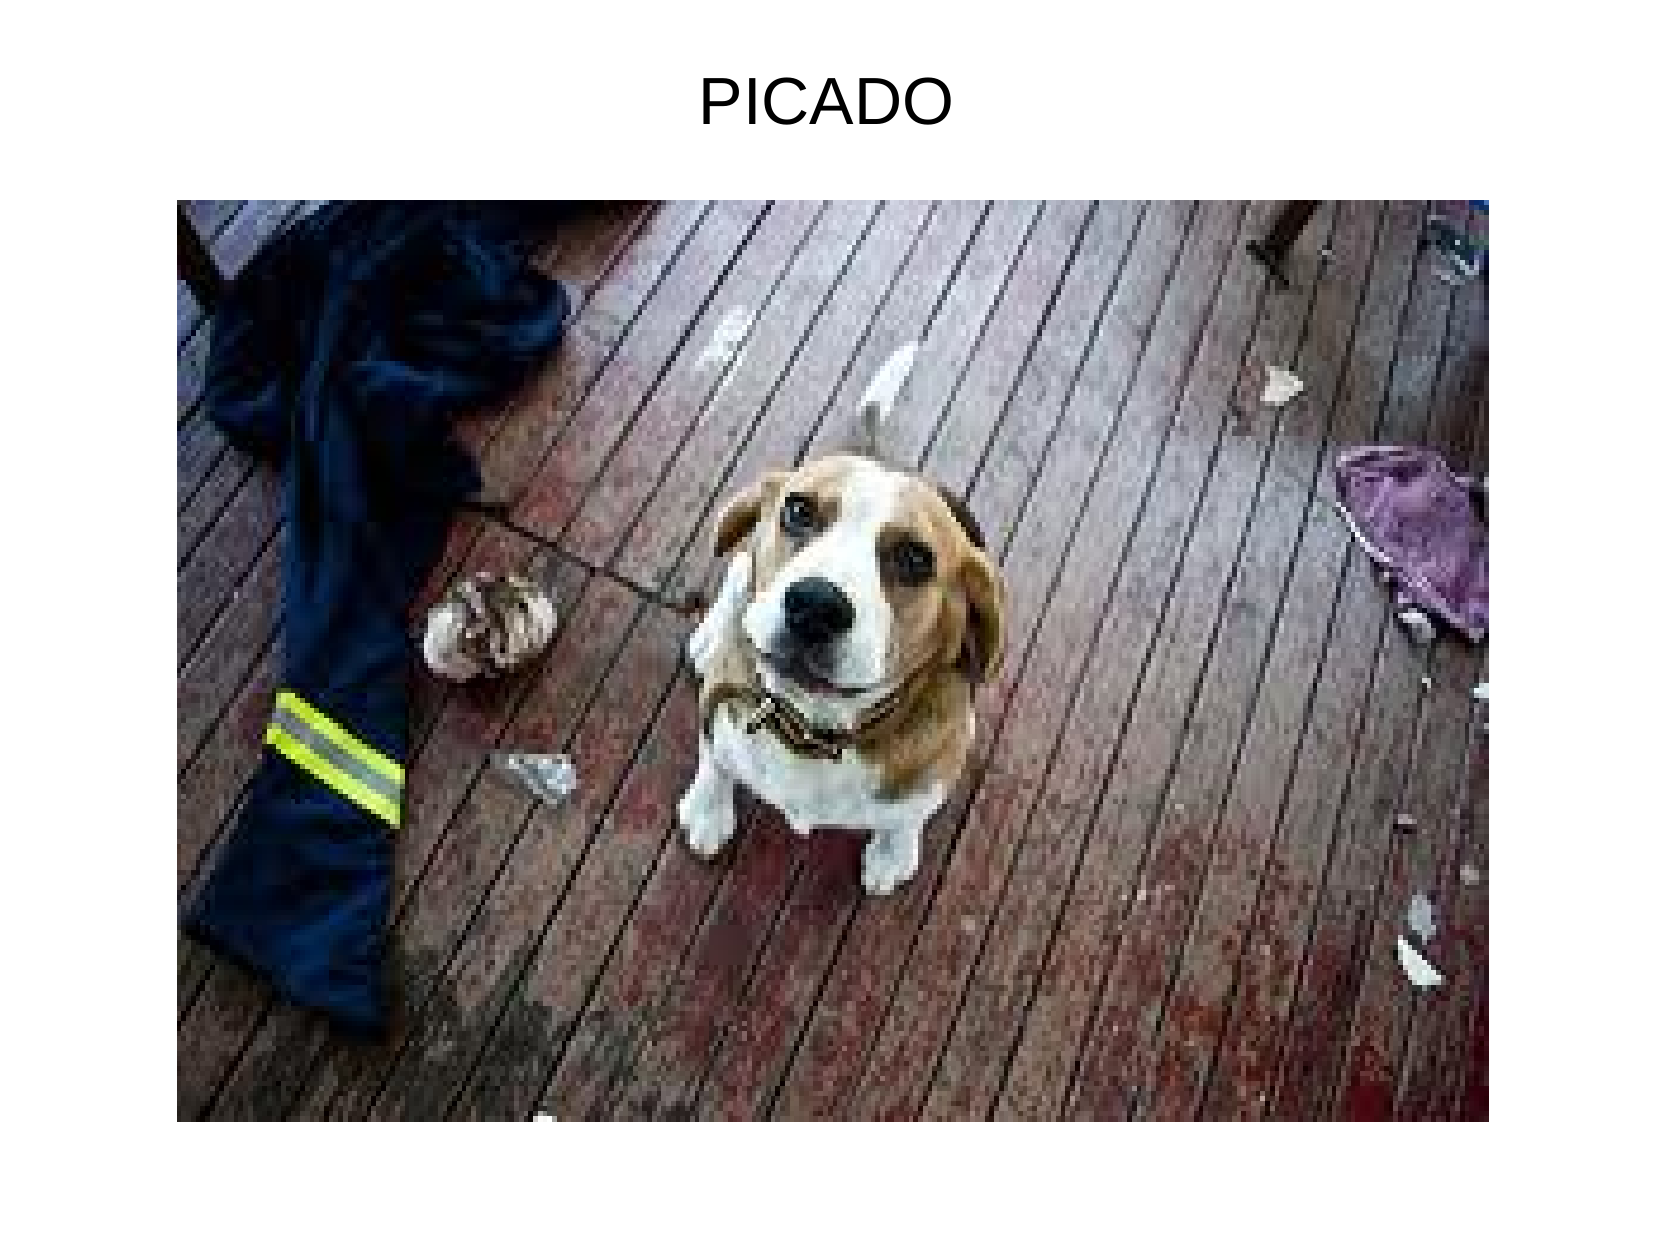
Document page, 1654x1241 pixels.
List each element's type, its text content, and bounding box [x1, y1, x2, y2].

title PICADO [82, 49, 1571, 154]
picture [177, 200, 1489, 1123]
